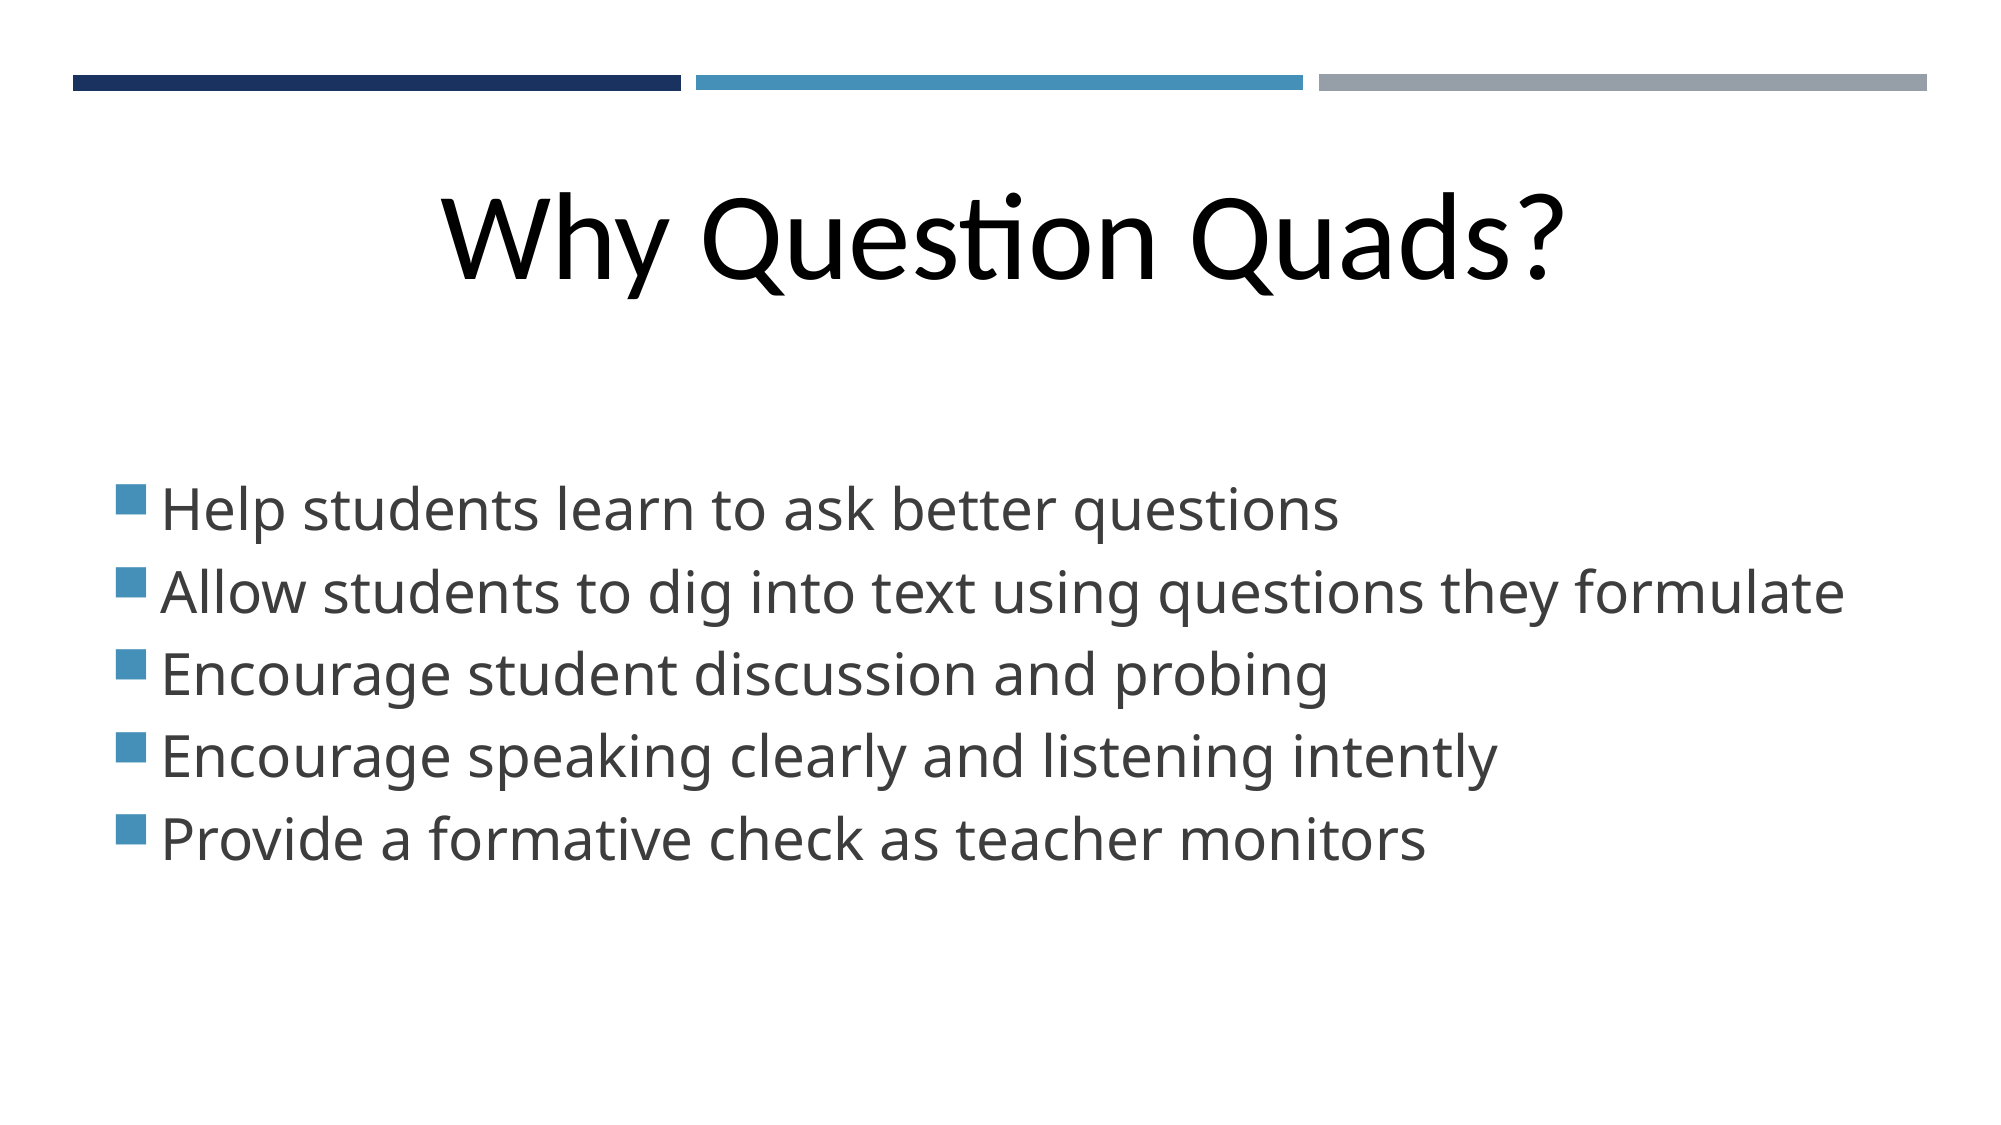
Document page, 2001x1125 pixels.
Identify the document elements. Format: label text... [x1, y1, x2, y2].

title Question quads [70, 129, 1881, 325]
list Help students learn to ask better questions Allow students to dig into text using questions they formulate Encourage student discussion and probing Encourage speaking clearly and listening intently Provide a formative check as teacher monitors [95, 383, 1905, 962]
text_box Why Question Quads? [158, 146, 1853, 314]
